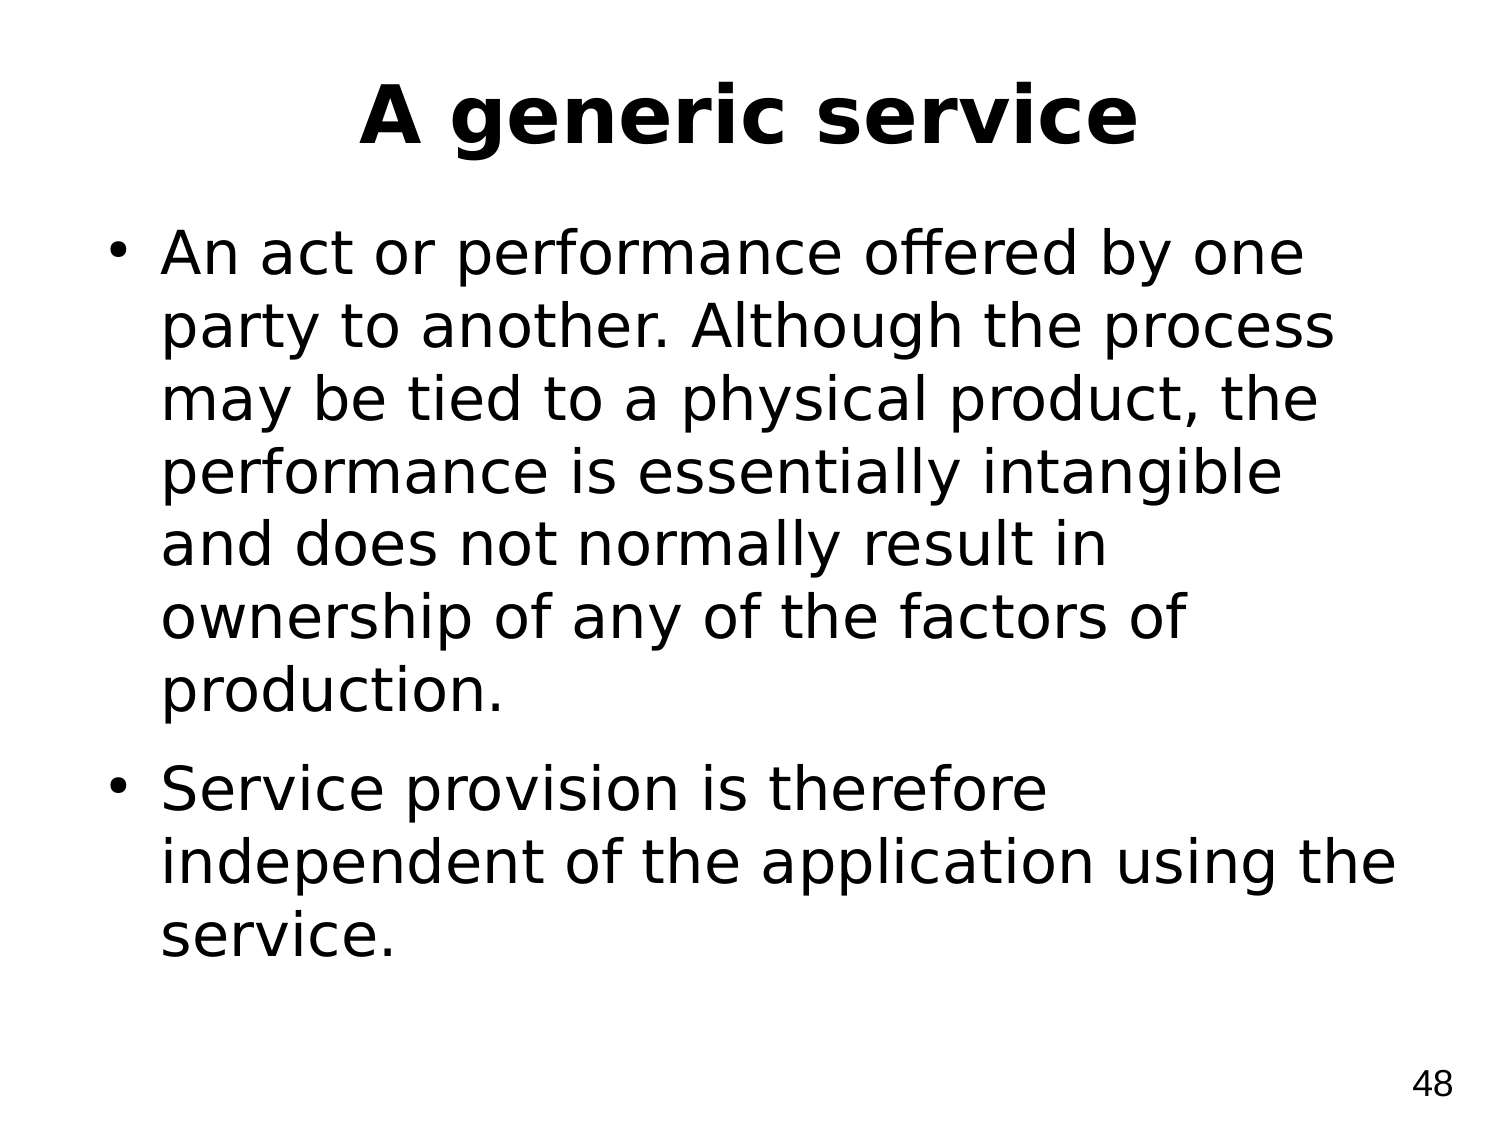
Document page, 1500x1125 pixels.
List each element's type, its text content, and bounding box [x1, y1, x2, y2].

list An act or performance offered by one party to another. Although the process may be tied to a physical product, the performance is essentially intangible and does not normally result in ownership of any of the factors of production. Service provision is therefore independent of the application using the service. [75, 206, 1425, 1093]
title A generic service [75, 44, 1425, 177]
